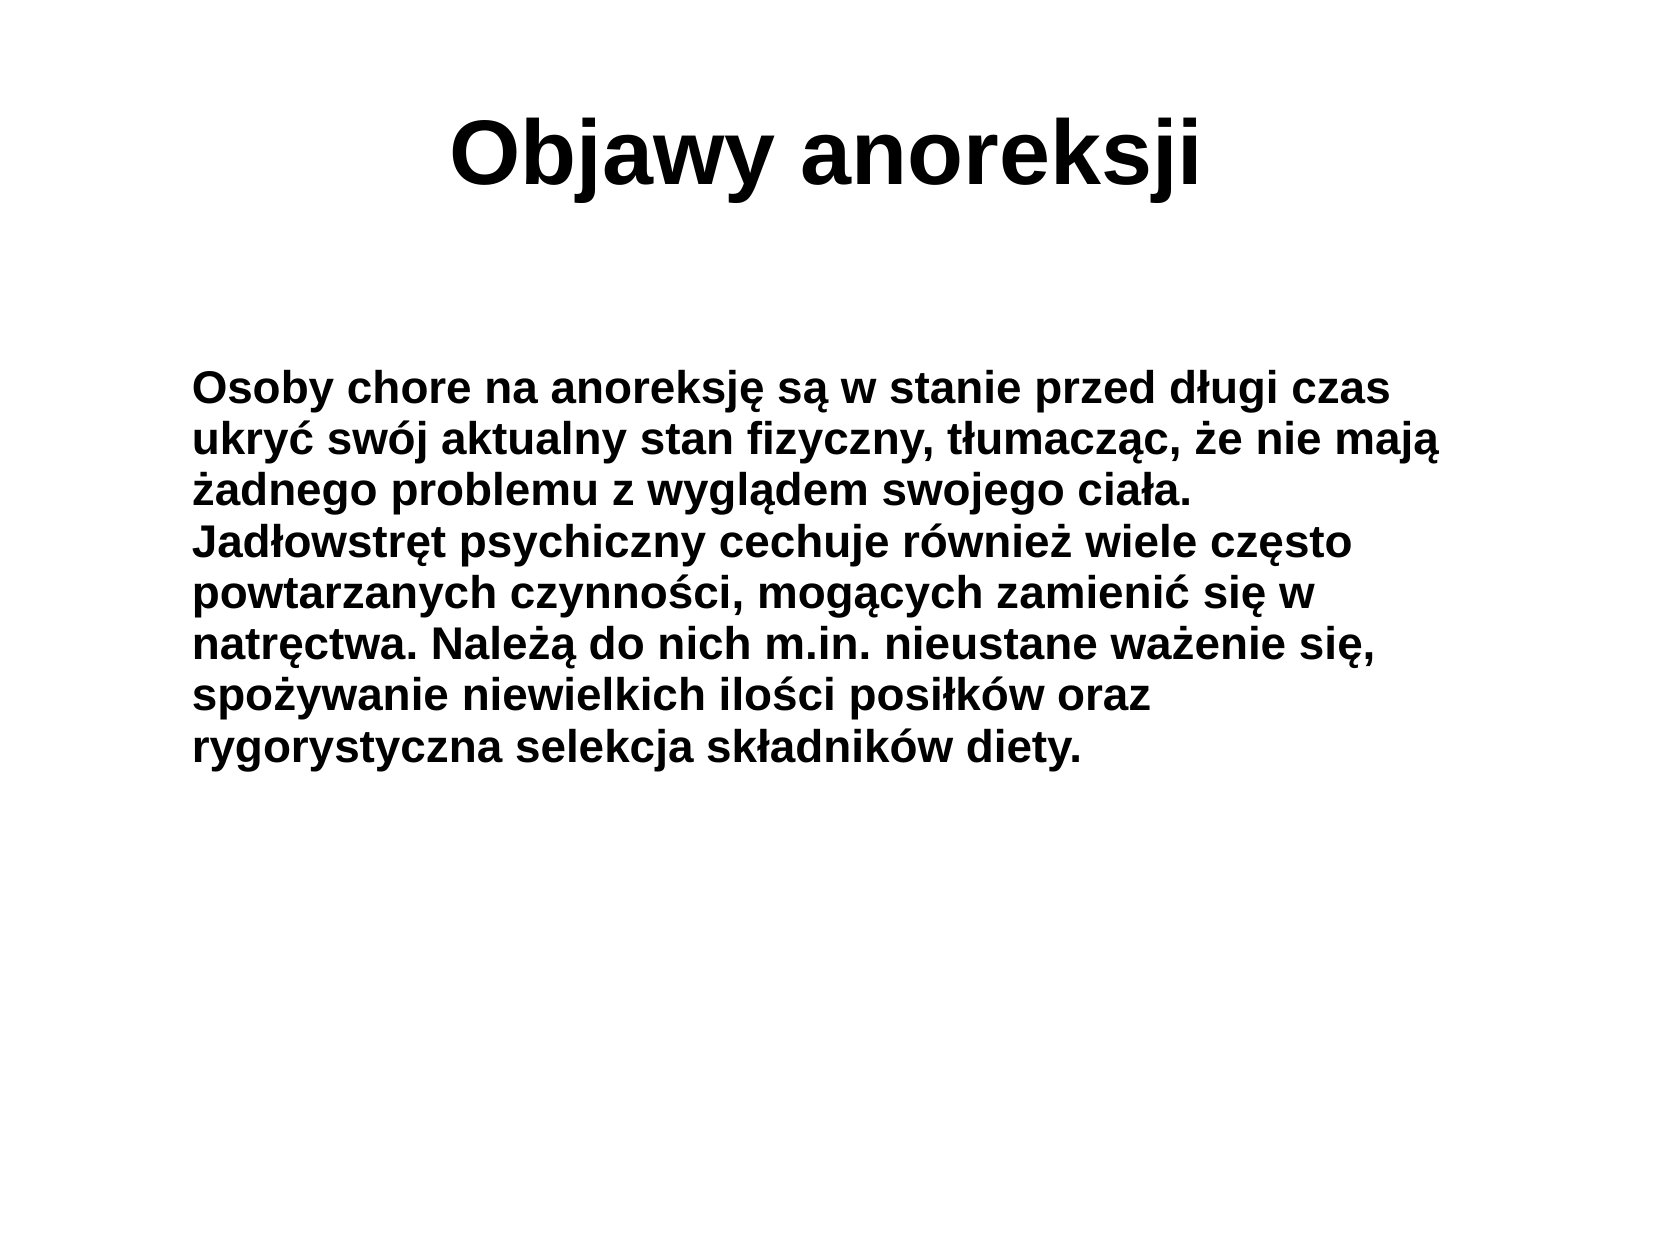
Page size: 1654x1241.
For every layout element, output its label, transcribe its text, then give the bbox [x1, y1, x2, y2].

title Objawy anoreksji [82, 49, 1571, 257]
text_box Osoby chore na anoreksję są w stanie przed długi czas ukryć swój aktualny stan fizyczny, tłumacząc, że nie mają żadnego problemu z wyglądem swojego ciała. Jadłowstręt psychiczny cechuje również wiele często powtarzanych czynności, mogących zamienić się w natręctwa. Należą do nich m.in. nieustane ważenie się, spożywanie niewielkich ilości posiłków oraz rygorystyczna selekcja składników diety. [177, 354, 1467, 788]
